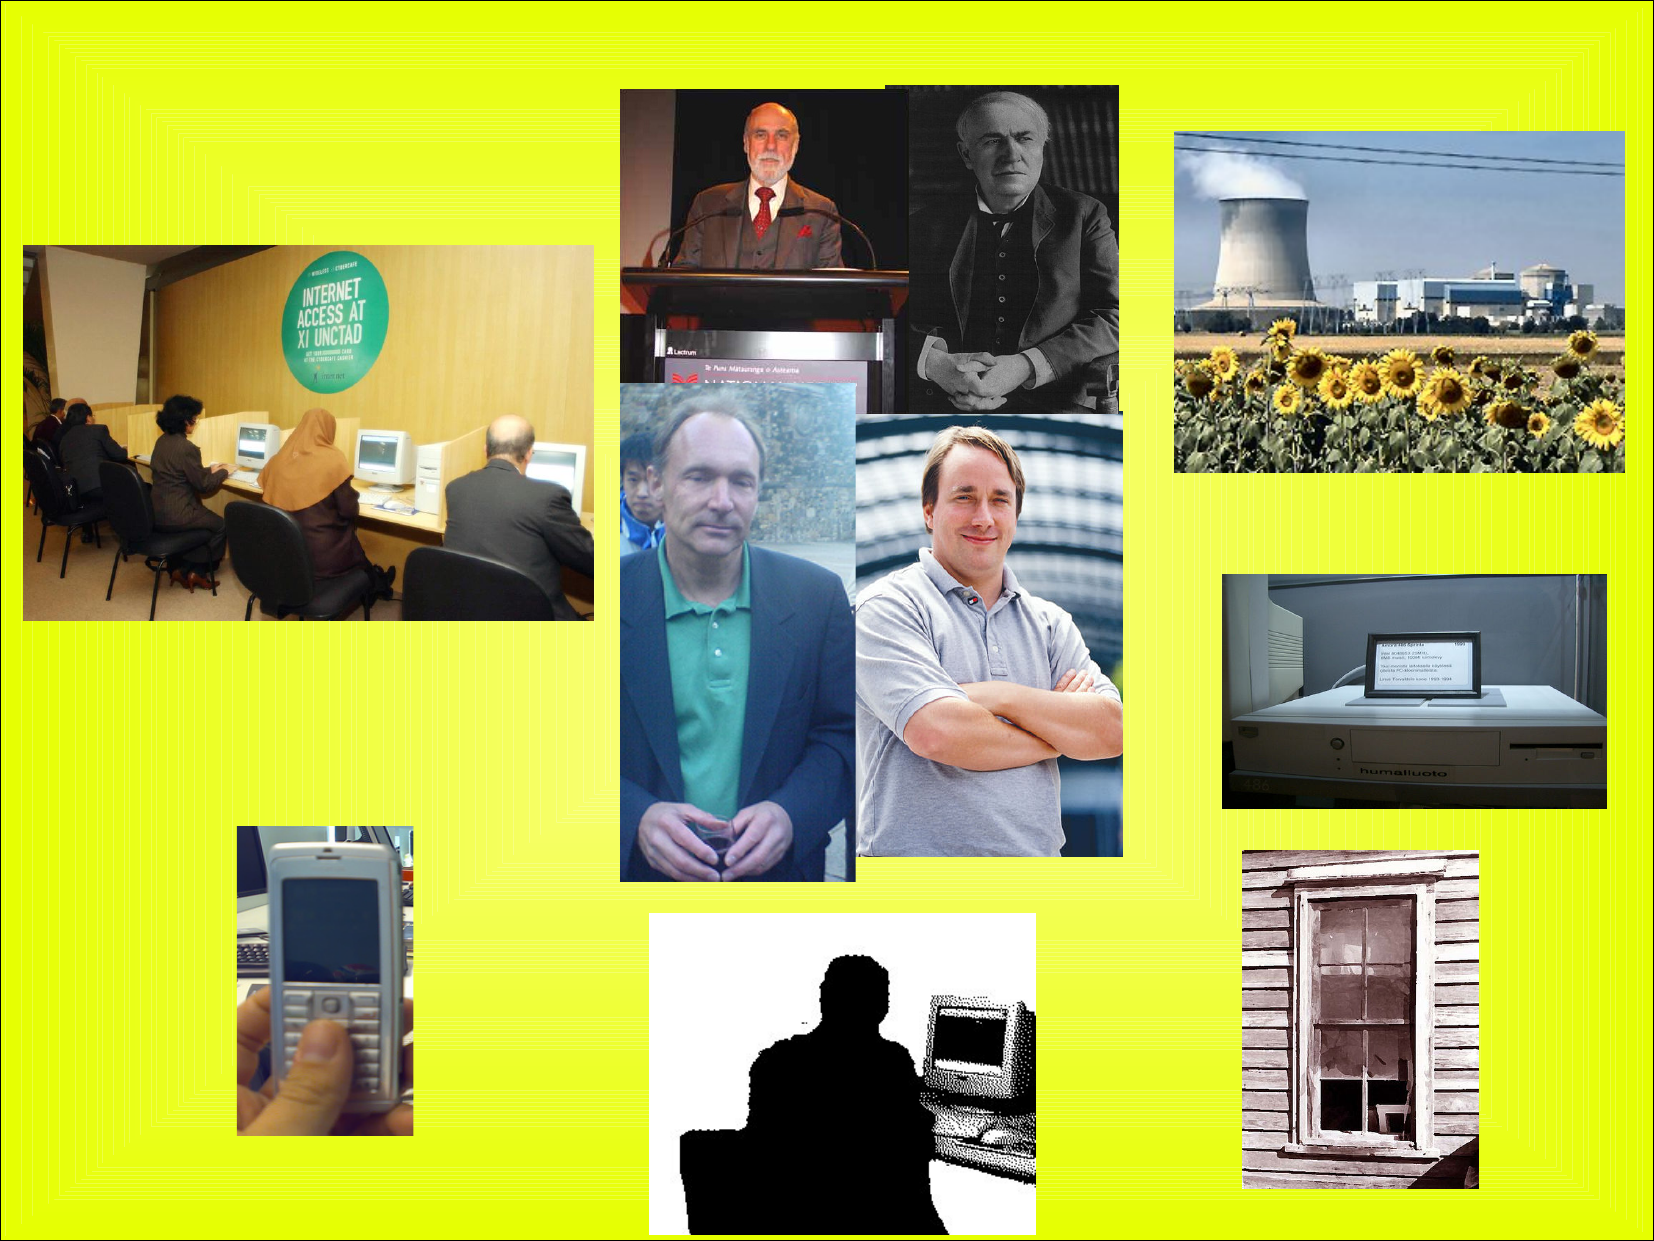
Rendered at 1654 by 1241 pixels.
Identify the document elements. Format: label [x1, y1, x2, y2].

picture [649, 913, 1036, 1235]
picture [620, 85, 1123, 882]
picture [23, 245, 594, 621]
picture [1222, 574, 1607, 810]
picture [1174, 131, 1625, 473]
picture [1242, 850, 1479, 1189]
text_box [0, 0, 1654, 1241]
picture [236, 826, 414, 1136]
